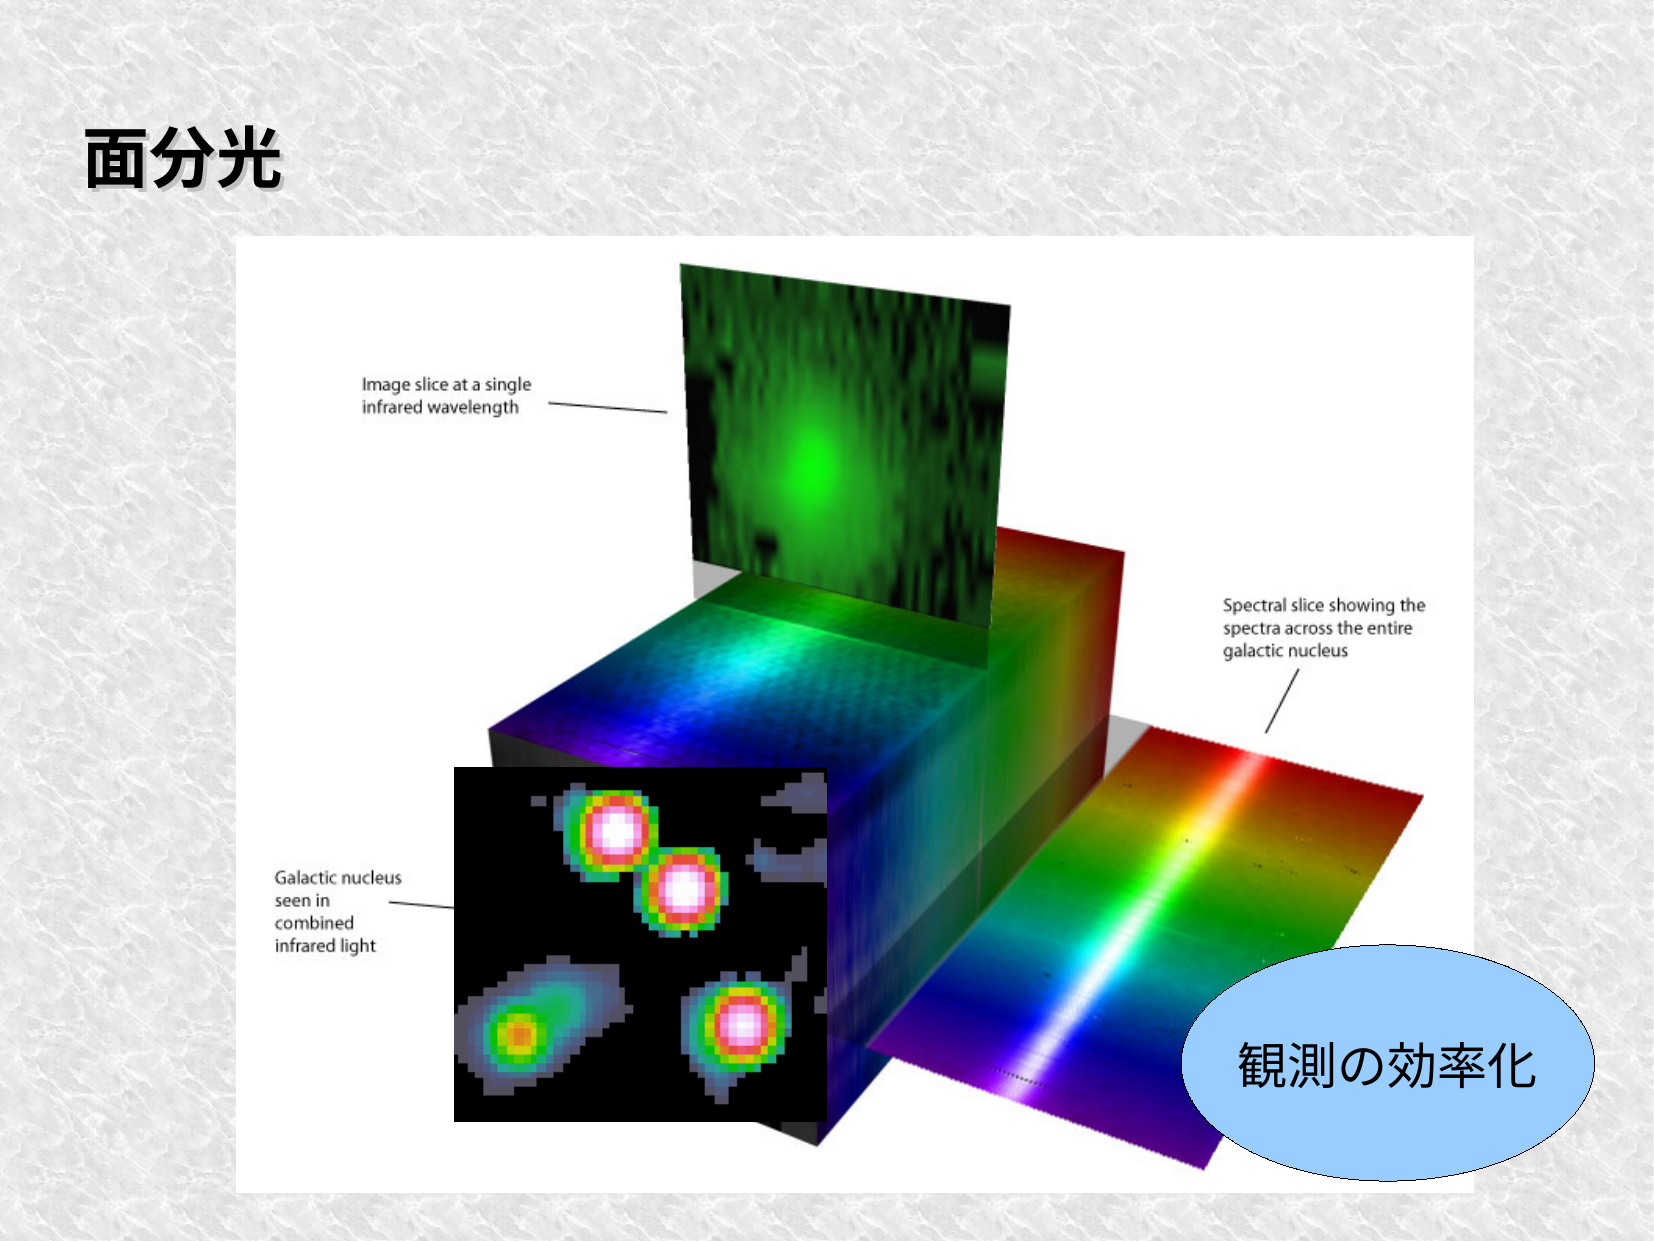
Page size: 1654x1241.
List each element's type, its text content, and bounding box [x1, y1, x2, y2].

picture [0, 0, 1654, 1241]
text_box 観測の効率化 [1181, 944, 1595, 1182]
title 面分光 [82, 49, 1571, 257]
